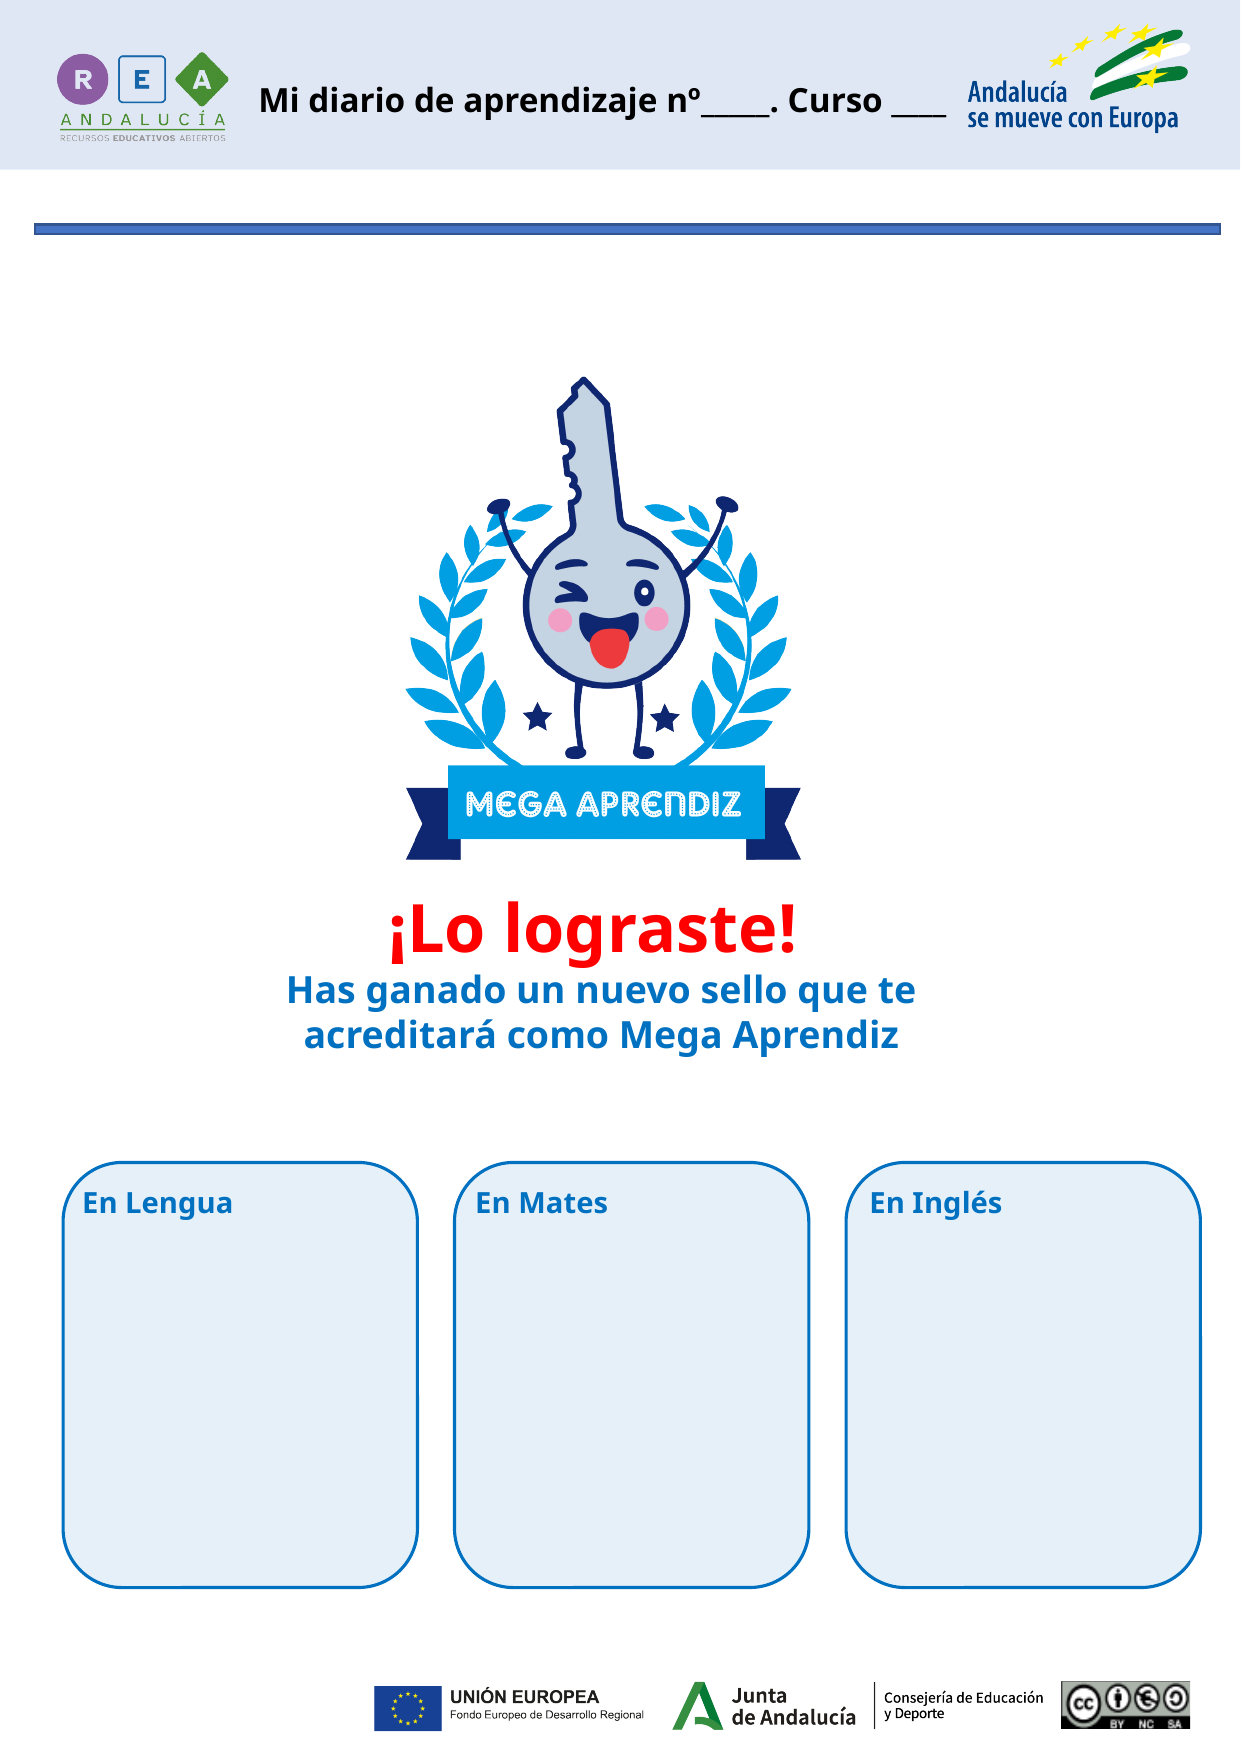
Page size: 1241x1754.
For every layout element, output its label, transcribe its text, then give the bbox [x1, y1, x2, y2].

text_box En Mates [460, 1177, 623, 1227]
text_box Mi diario de aprendizaje nº_____. Curso ____ [243, 71, 961, 127]
picture [353, 1656, 1191, 1745]
text_box [454, 1162, 809, 1588]
text_box ¡Lo lograste! Has ganado un nuevo sello que te acreditará como Mega Aprendiz [266, 878, 936, 1073]
text_box [1028, 224, 1221, 234]
text_box En Lengua [67, 1177, 249, 1227]
text_box [0, 0, 1241, 170]
text_box [63, 1162, 418, 1588]
text_box [846, 1162, 1201, 1588]
picture [961, 21, 1197, 139]
text_box En Inglés [854, 1177, 1018, 1227]
picture [178, 193, 1028, 1043]
picture [43, 47, 242, 146]
text_box [34, 224, 178, 234]
